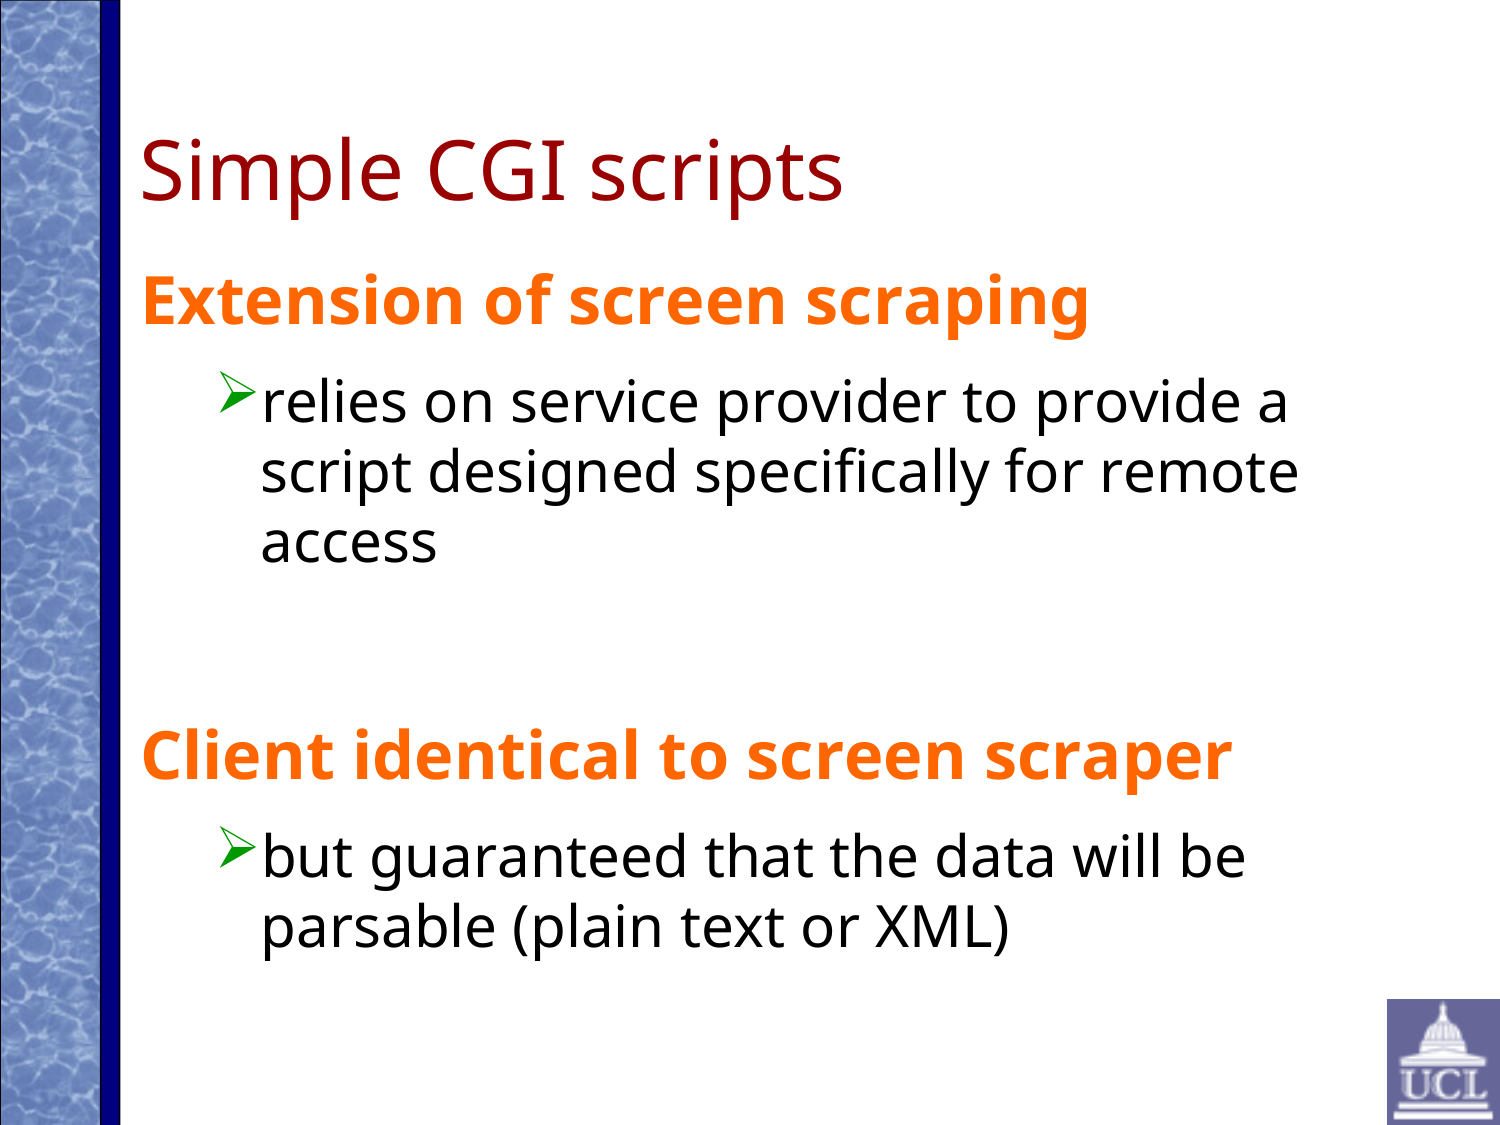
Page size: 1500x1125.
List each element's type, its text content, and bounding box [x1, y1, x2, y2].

picture [1, 1, 99, 1125]
title Simple CGI scripts [124, 37, 1413, 225]
picture [1387, 999, 1500, 1125]
list Extension of screen scraping relies on service provider to provide a script designed specifically for remote access Client identical to screen scraper but guaranteed that the data will be parsable (plain text or XML) [125, 249, 1417, 1088]
